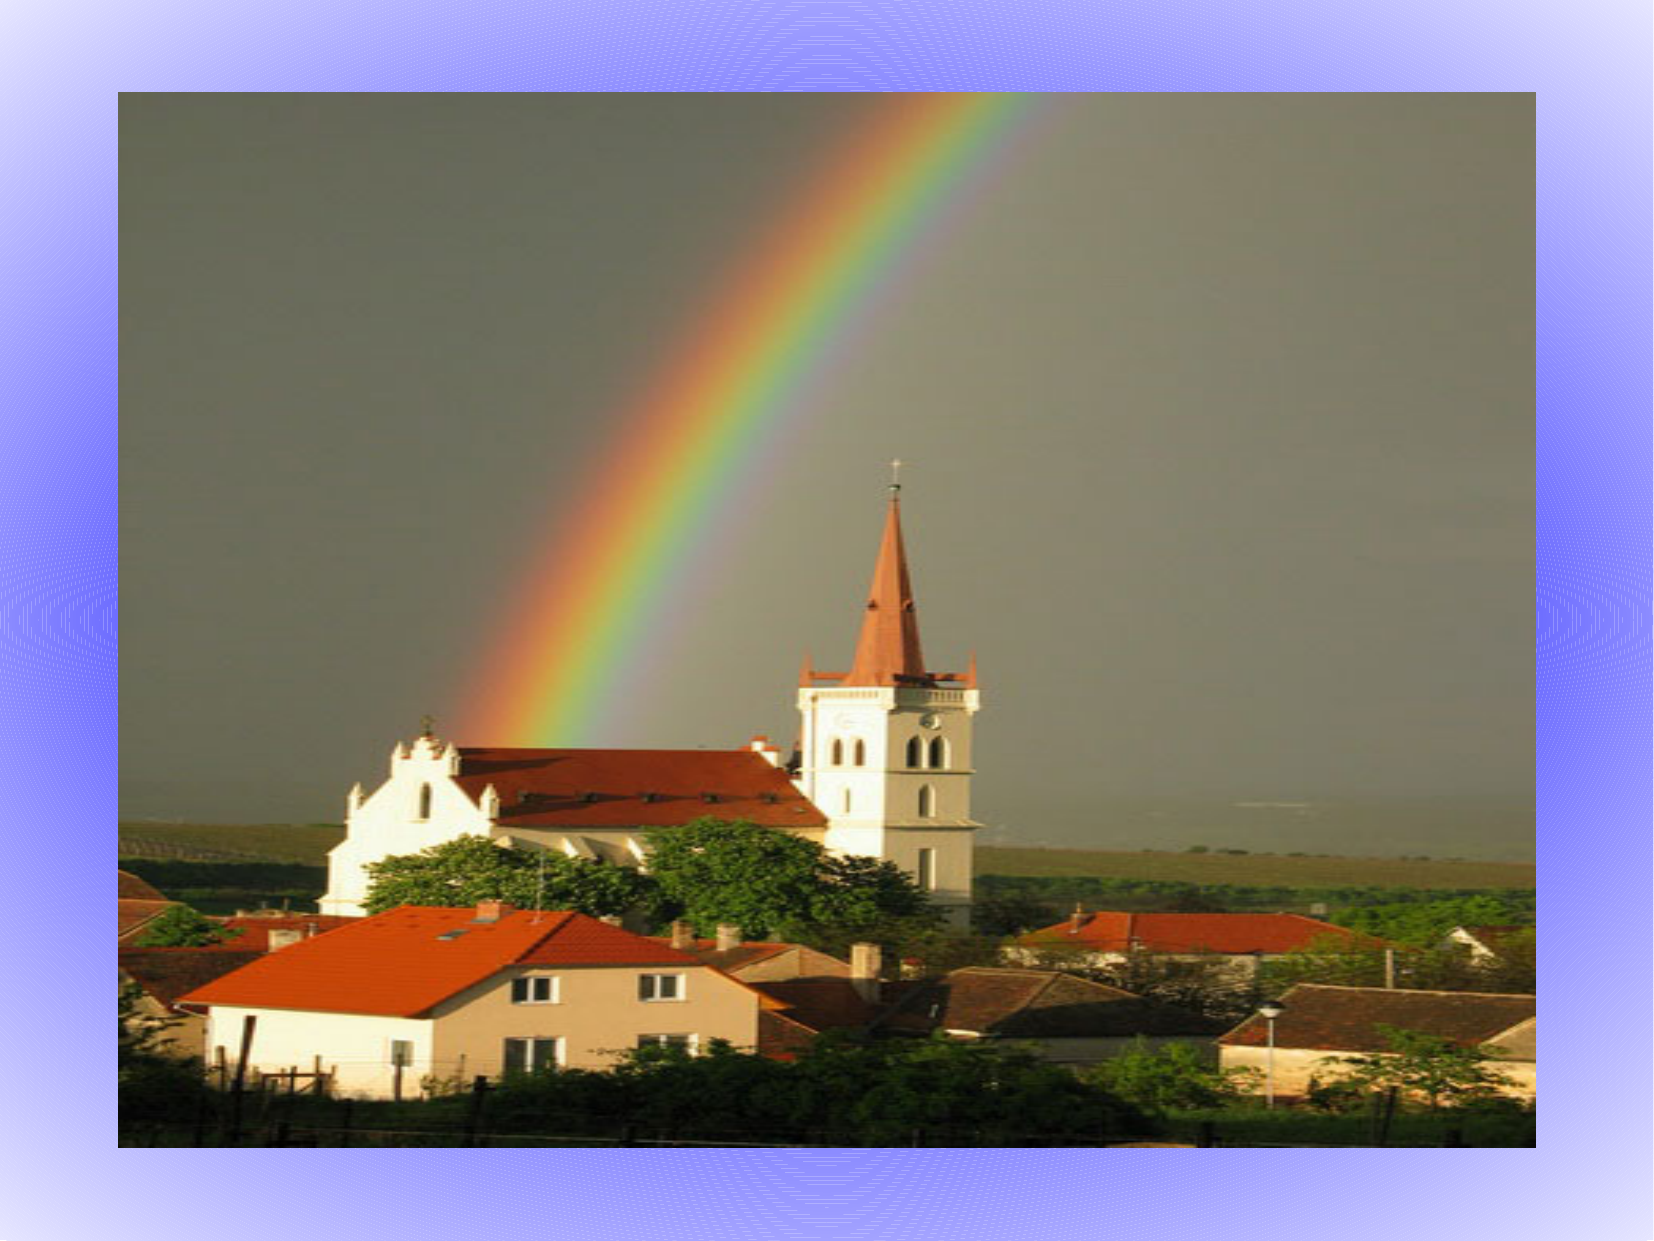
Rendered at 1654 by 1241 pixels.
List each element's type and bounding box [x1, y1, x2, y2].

picture [118, 92, 1536, 1148]
